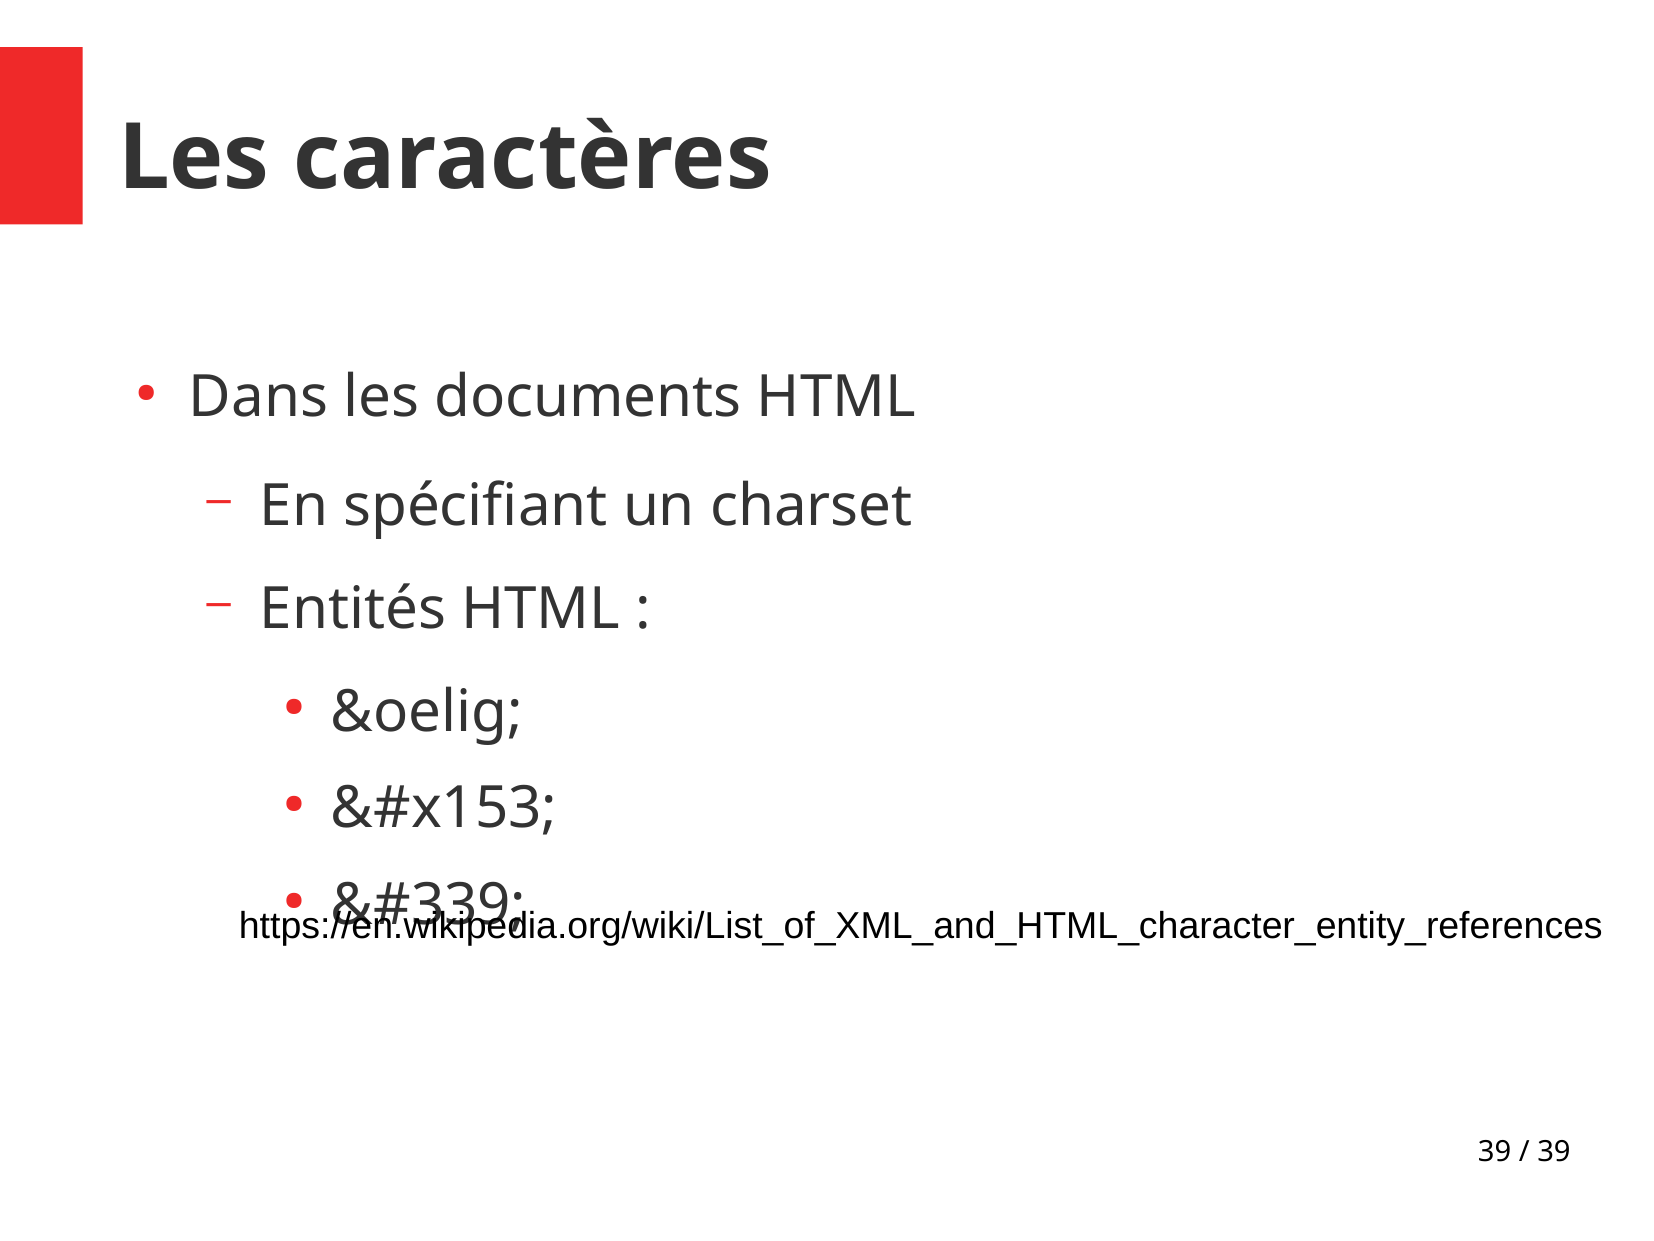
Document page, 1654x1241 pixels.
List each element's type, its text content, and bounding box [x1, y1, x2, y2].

list Dans les documents HTML En spécifiant un charset Entités HTML : &oelig; &#x153; &#339; [118, 354, 1536, 1074]
text_box https://en.wikipedia.org/wiki/List_of_XML_and_HTML_character_entity_references [224, 897, 1619, 955]
title Les caractères [118, 49, 1571, 257]
